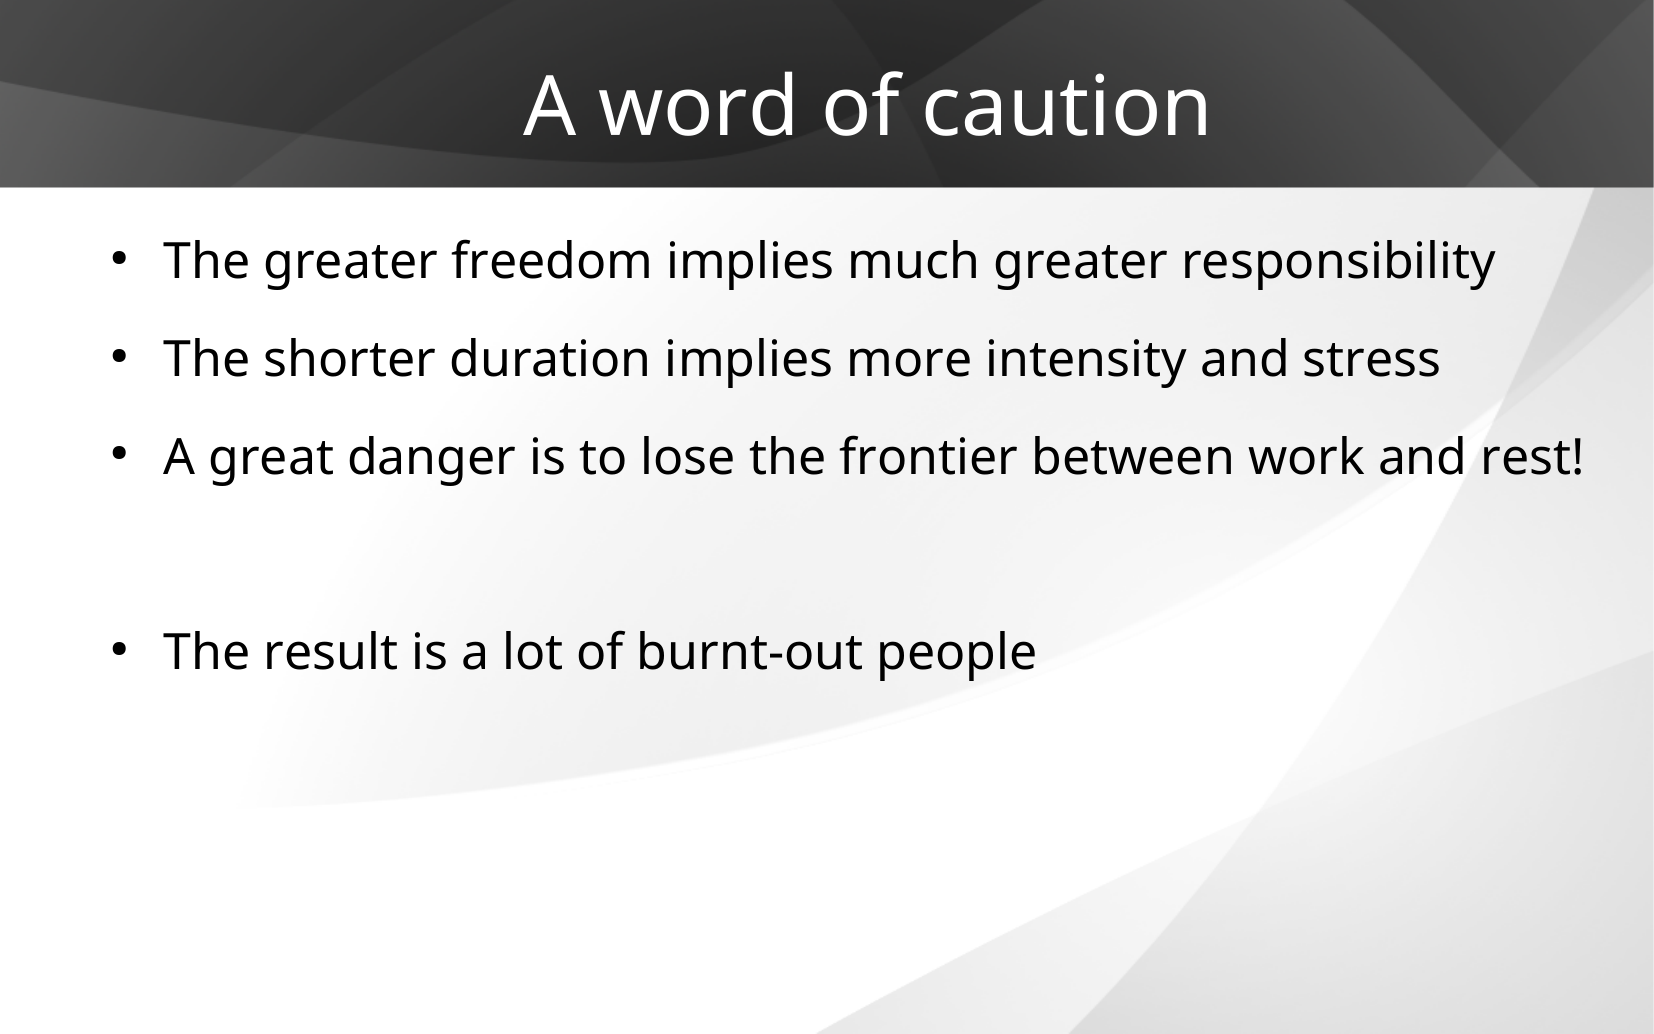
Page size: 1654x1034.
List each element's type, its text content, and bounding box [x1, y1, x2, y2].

title A word of caution [124, 0, 1613, 208]
list The greater freedom implies much greater responsibility The shorter duration implies more intensity and stress A great danger is to lose the frontier between work and rest! The result is a lot of burnt-out people [75, 225, 1613, 1013]
picture [0, 0, 1654, 1034]
